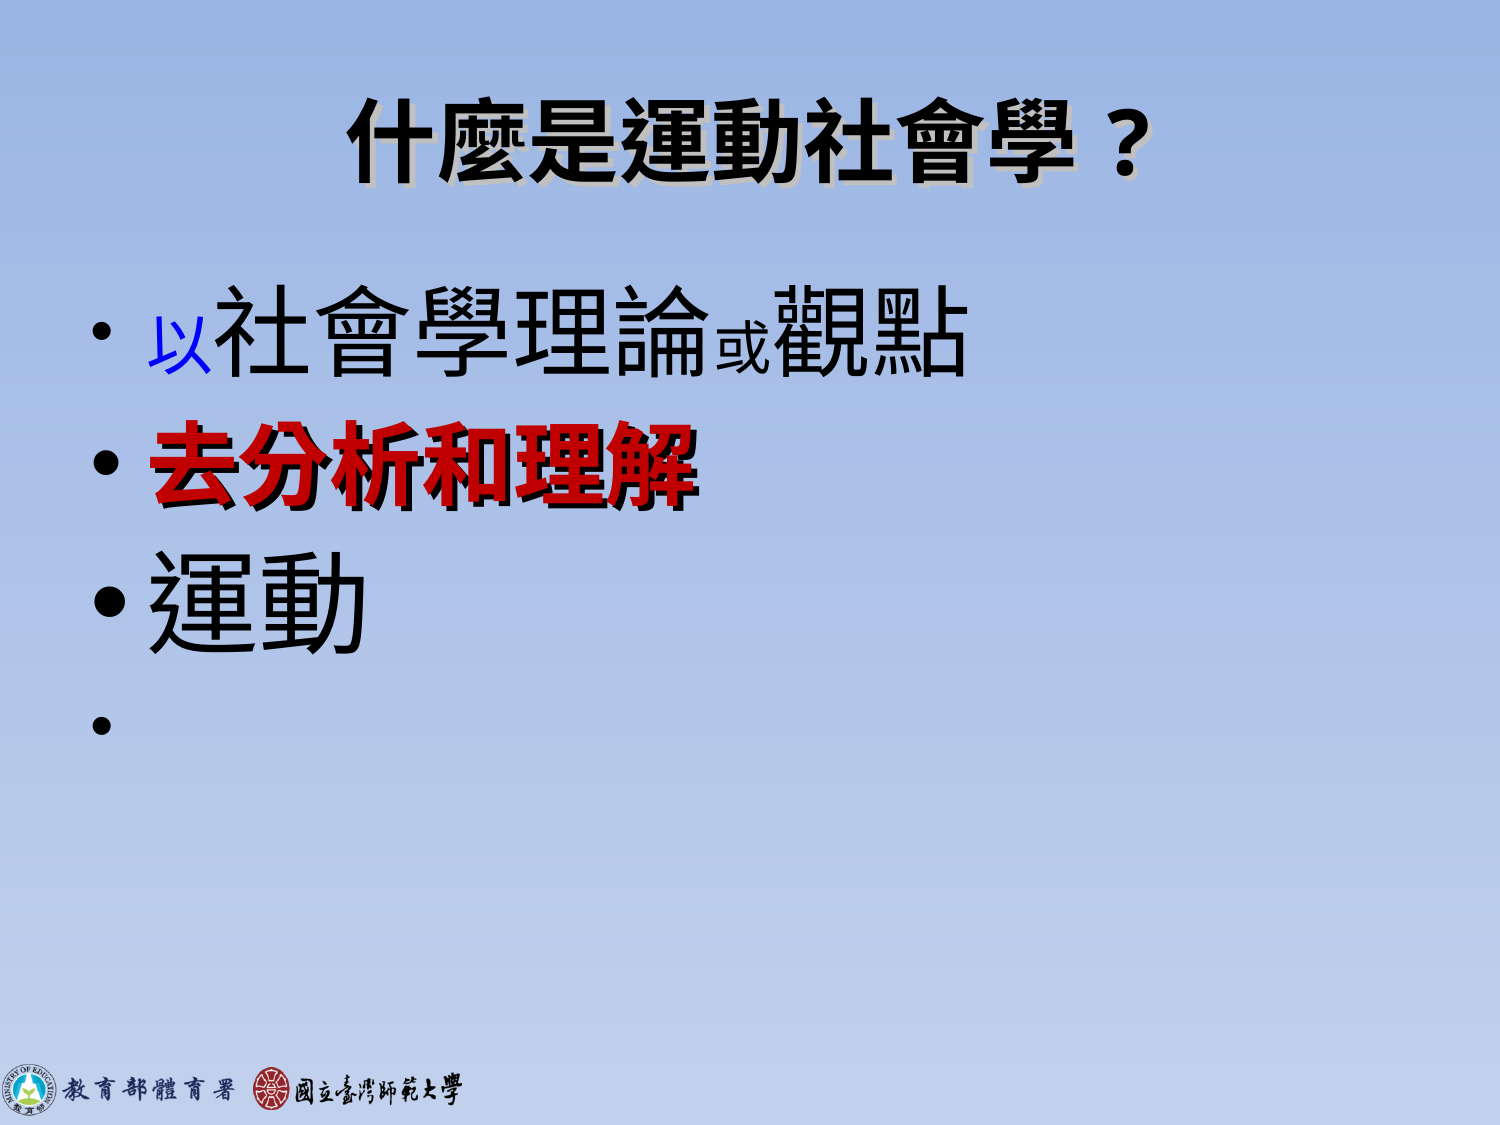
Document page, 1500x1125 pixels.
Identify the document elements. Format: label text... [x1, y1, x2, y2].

list 以社會學理論或觀點 去分析和理解 運動 [75, 262, 1426, 1005]
title 什麼是運動社會學? [75, 45, 1426, 233]
